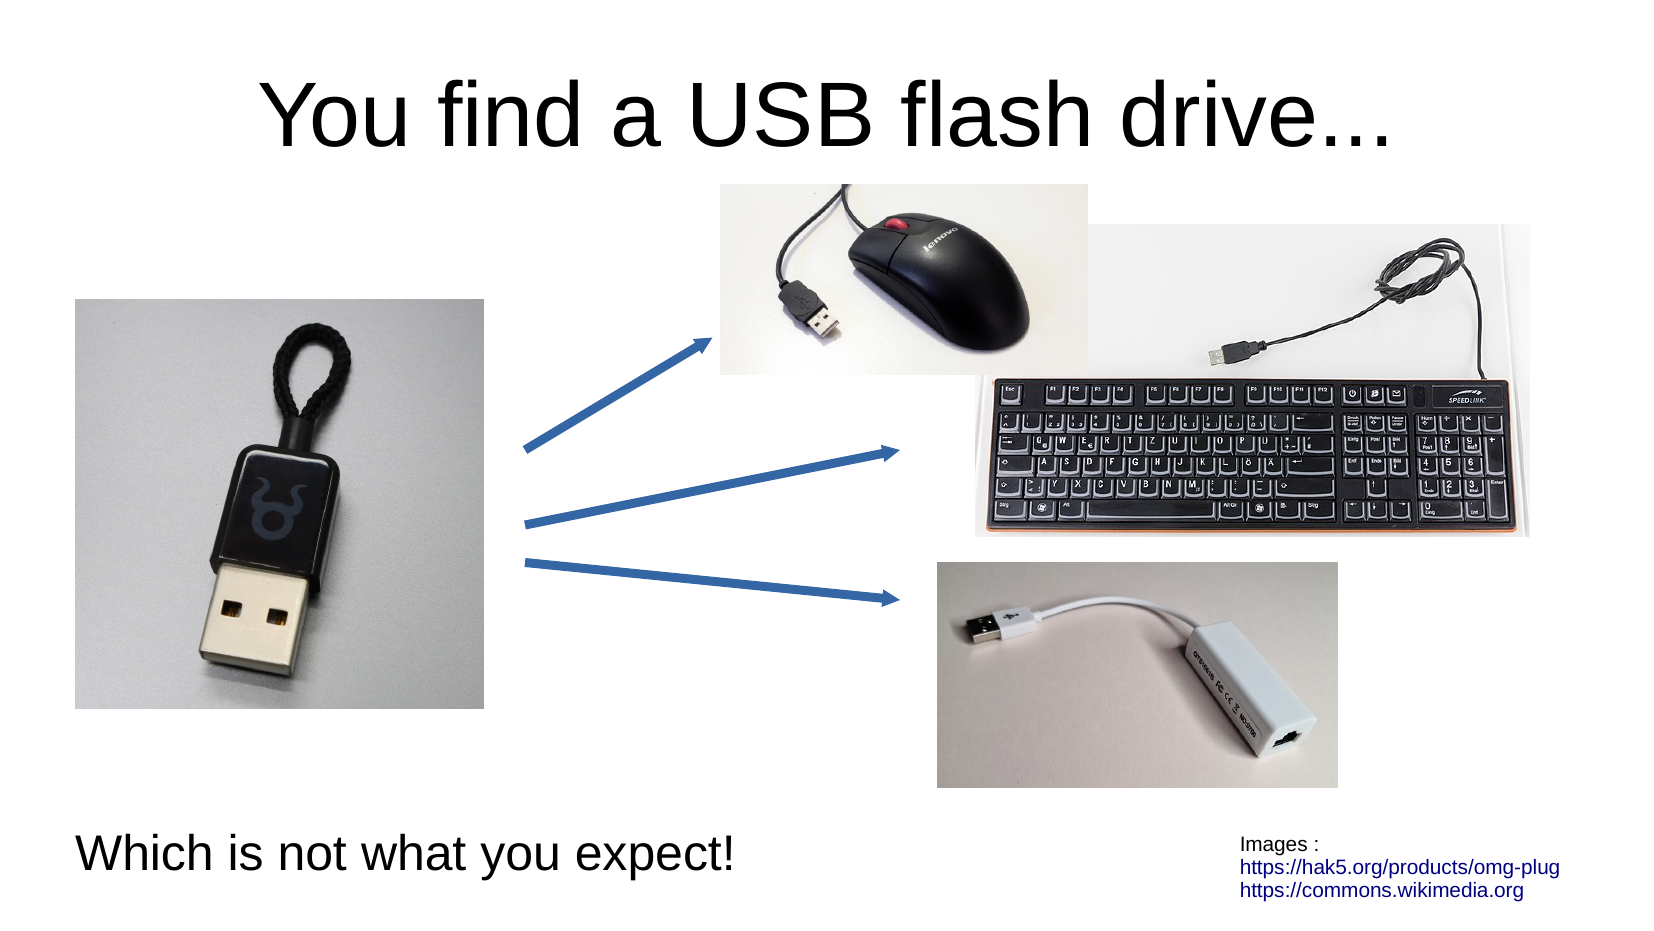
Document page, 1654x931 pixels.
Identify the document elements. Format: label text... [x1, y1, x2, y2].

title You find a USB flash drive... [82, 37, 1571, 193]
picture [75, 299, 484, 709]
list Which is not what you expect! [75, 825, 863, 901]
picture [937, 562, 1338, 788]
picture [720, 184, 1530, 537]
text_box Images : https://hak5.org/products/omg-plug https://commons.wikimedia.org [1225, 825, 1613, 910]
